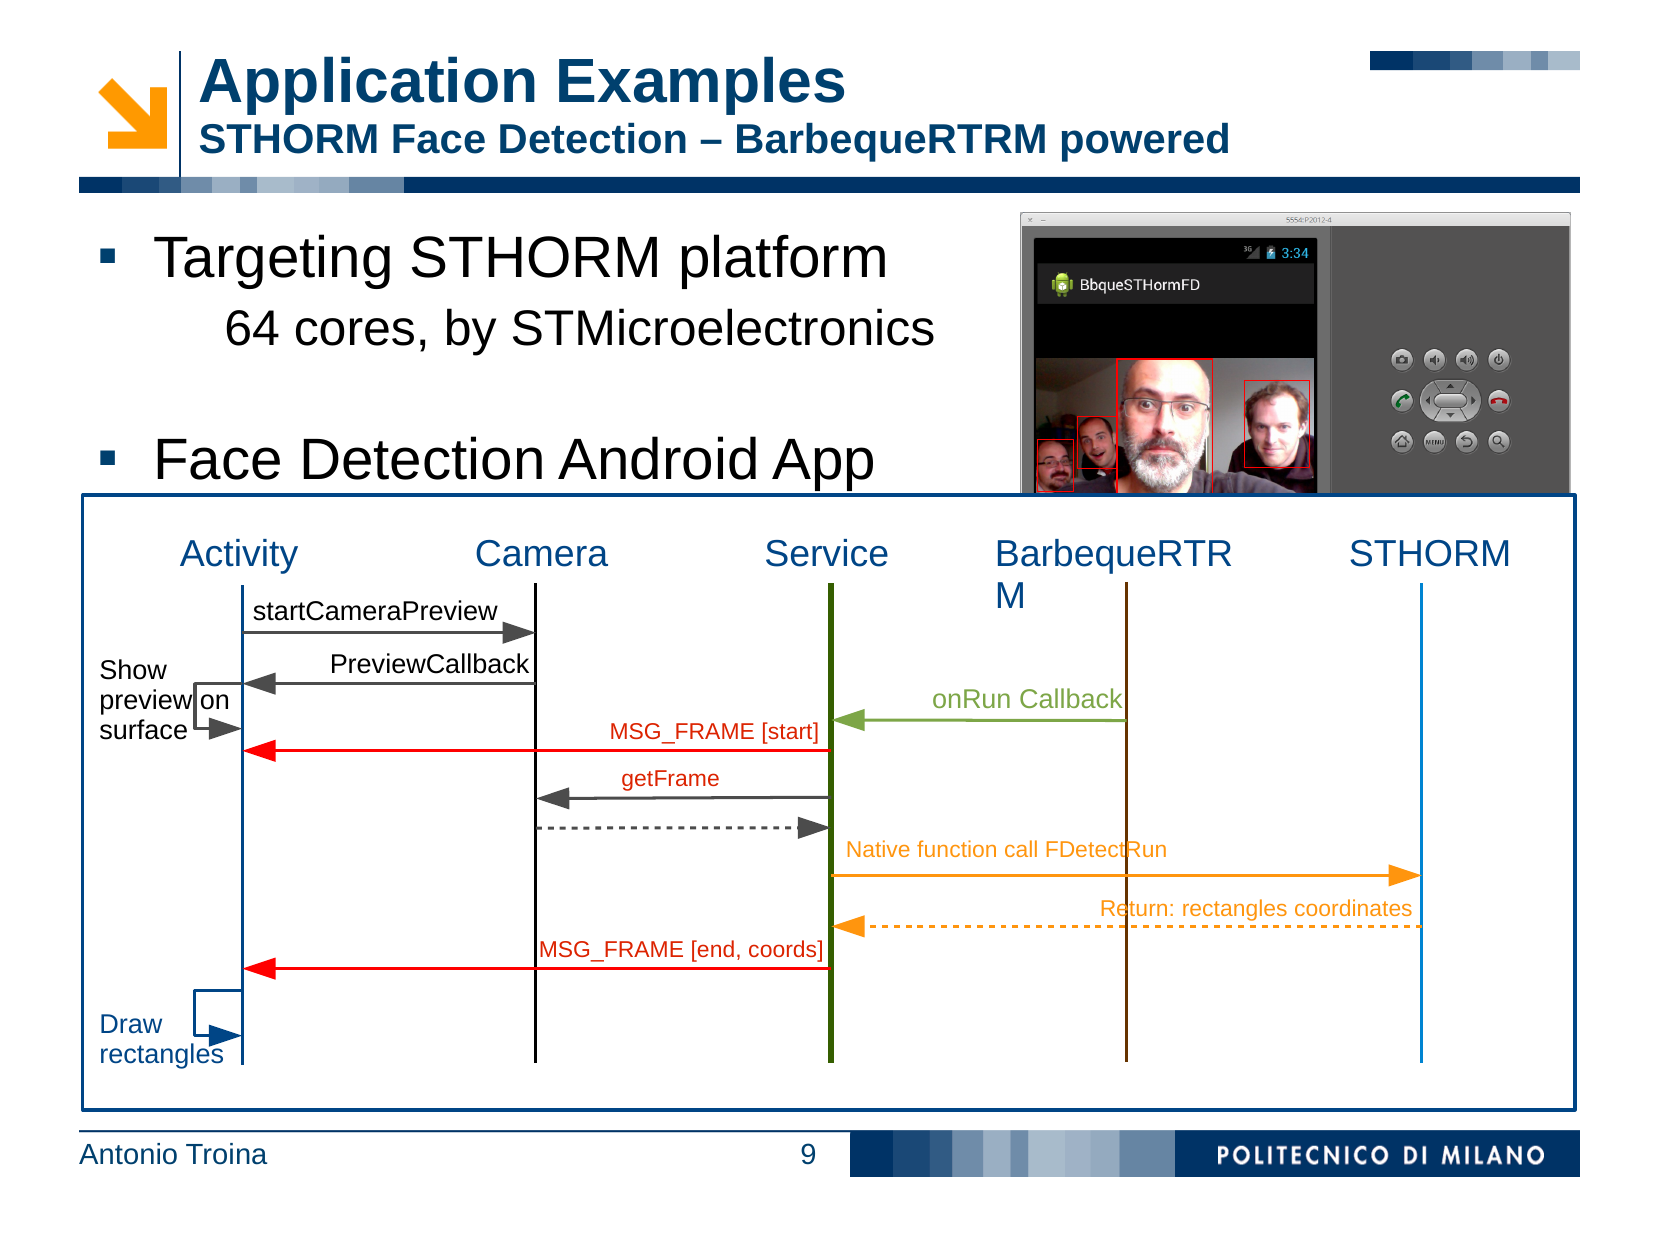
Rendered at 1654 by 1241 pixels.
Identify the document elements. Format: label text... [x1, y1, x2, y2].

picture [85, 1147, 92, 1156]
picture [79, 1126, 1580, 1177]
text_box Activity [165, 525, 331, 582]
text_box Show preview on surface [84, 647, 256, 753]
text_box Service [749, 525, 915, 582]
text_box Camera [460, 525, 626, 582]
text_box MSG_FRAME [end, coords] [524, 929, 900, 970]
text_box MSG_FRAME [start] [594, 711, 970, 752]
text_box startCameraPreview [238, 588, 524, 634]
text_box getFrame [606, 758, 748, 799]
picture [1019, 212, 1572, 495]
text_box onRun Callback [917, 676, 1158, 722]
text_box Return: rectangles coordinates [1085, 888, 1461, 929]
text_box [82, 495, 1576, 1111]
picture [79, 51, 1580, 193]
text_box Native function call FDetectRun [831, 829, 1207, 870]
text_box Draw rectangles [84, 1001, 256, 1105]
text_box STHORM [1334, 525, 1531, 582]
text_box PreviewCallback [315, 641, 601, 687]
title Application Examples STHORM Face Detection – BarbequeRTRM powered [198, 45, 1574, 163]
list Targeting STHORM platform 64 cores, by STMicroelectronics Face Detection Android App Provided by STM Re-engineered to exploit BarbequeRTRM and Android Camera [82, 225, 961, 495]
text_box BarbequeRTRM [979, 525, 1280, 582]
